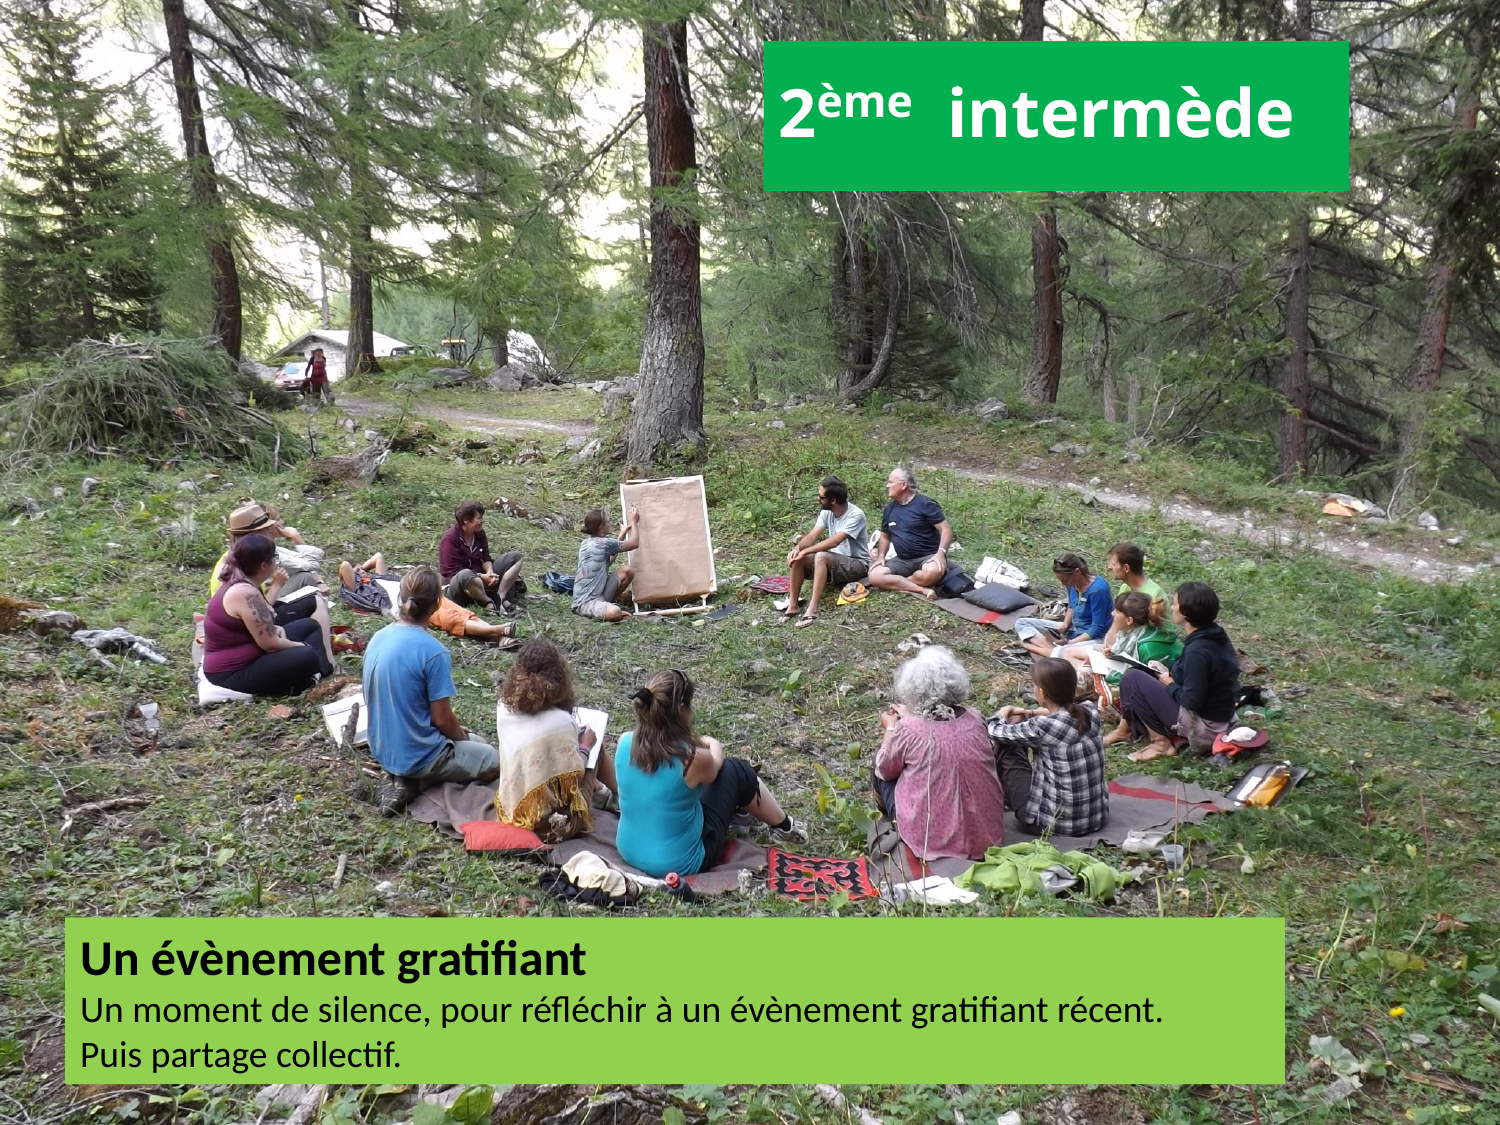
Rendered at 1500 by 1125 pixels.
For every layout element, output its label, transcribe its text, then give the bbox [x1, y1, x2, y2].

title 2ème intermède [763, 40, 1350, 191]
text_box Un évènement gratifiant Un moment de silence, pour réfléchir à un évènement gratifiant récent. Puis partage collectif. [65, 917, 1285, 1085]
picture [0, 0, 1500, 1125]
text_box 15 [1059, 1042, 1397, 1103]
